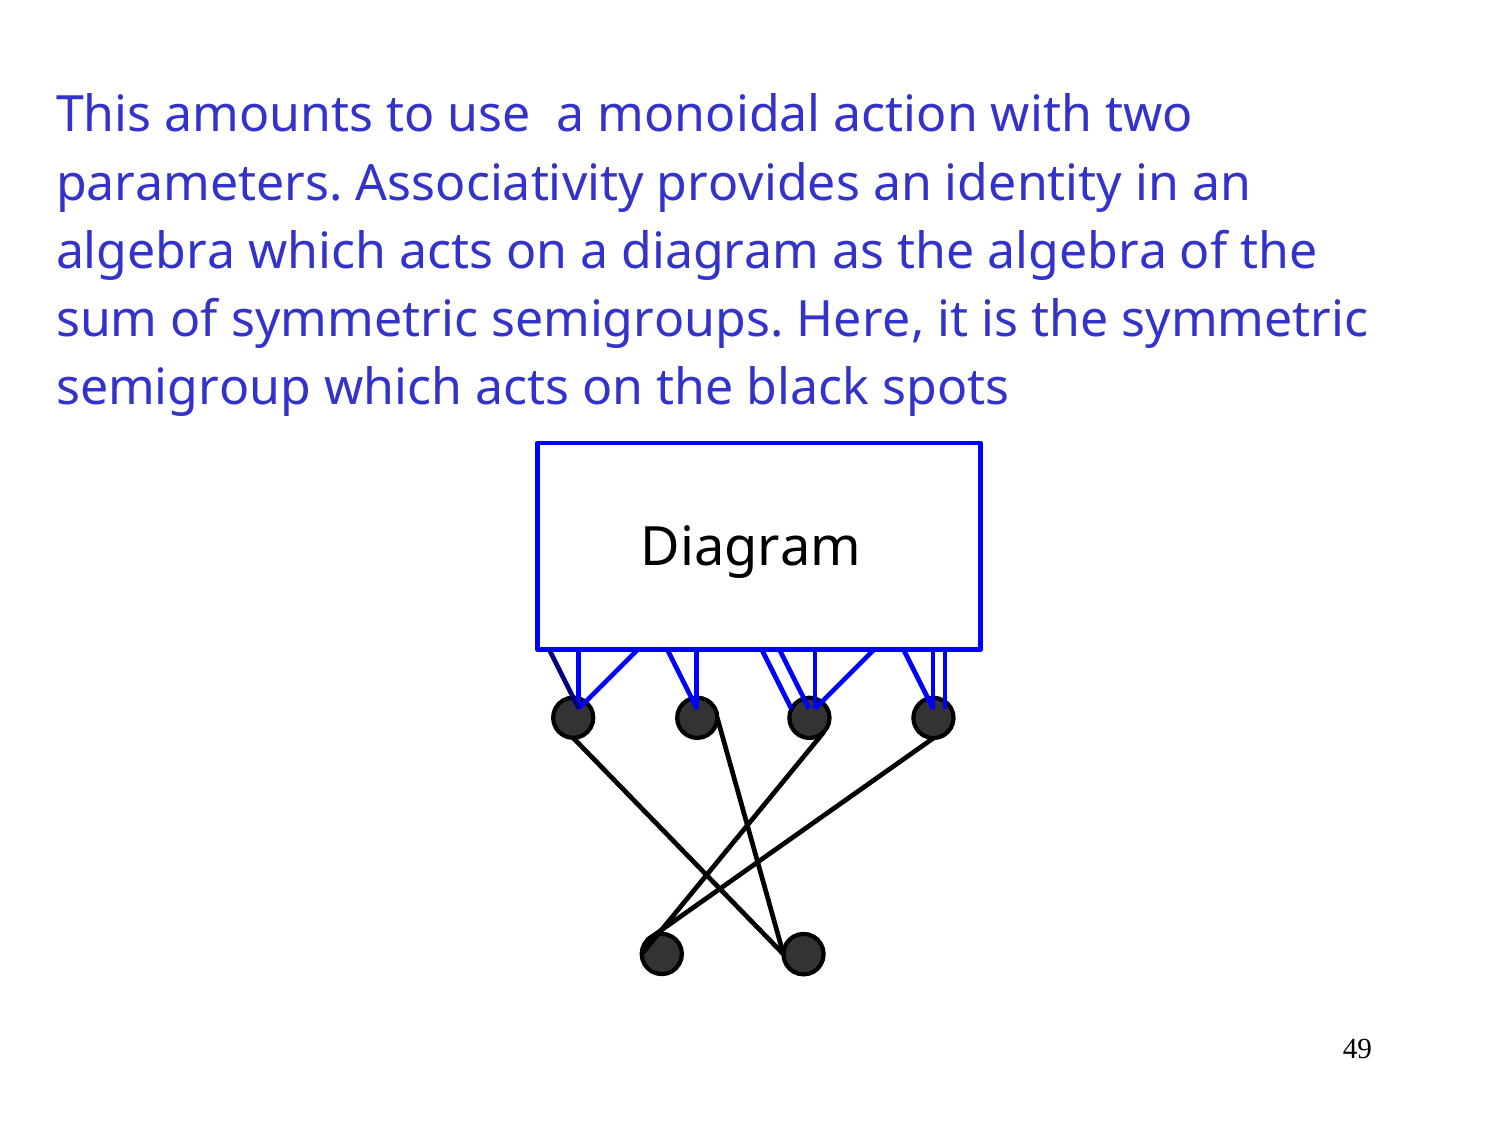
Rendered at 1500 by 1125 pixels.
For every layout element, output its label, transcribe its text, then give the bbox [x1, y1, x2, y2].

text_box [789, 697, 830, 739]
text_box [677, 697, 718, 738]
text_box [641, 933, 682, 975]
text_box Diagram [625, 501, 888, 583]
text_box This amounts to use a monoidal action with two parameters. Associativity provides an identity in an algebra which acts on a diagram as the algebra of the sum of symmetric semigroups. Here, it is the symmetric semigroup which acts on the black spots [41, 70, 1447, 388]
text_box [783, 933, 824, 975]
text_box [913, 697, 954, 738]
text_box [642, 940, 648, 948]
text_box [553, 698, 594, 738]
